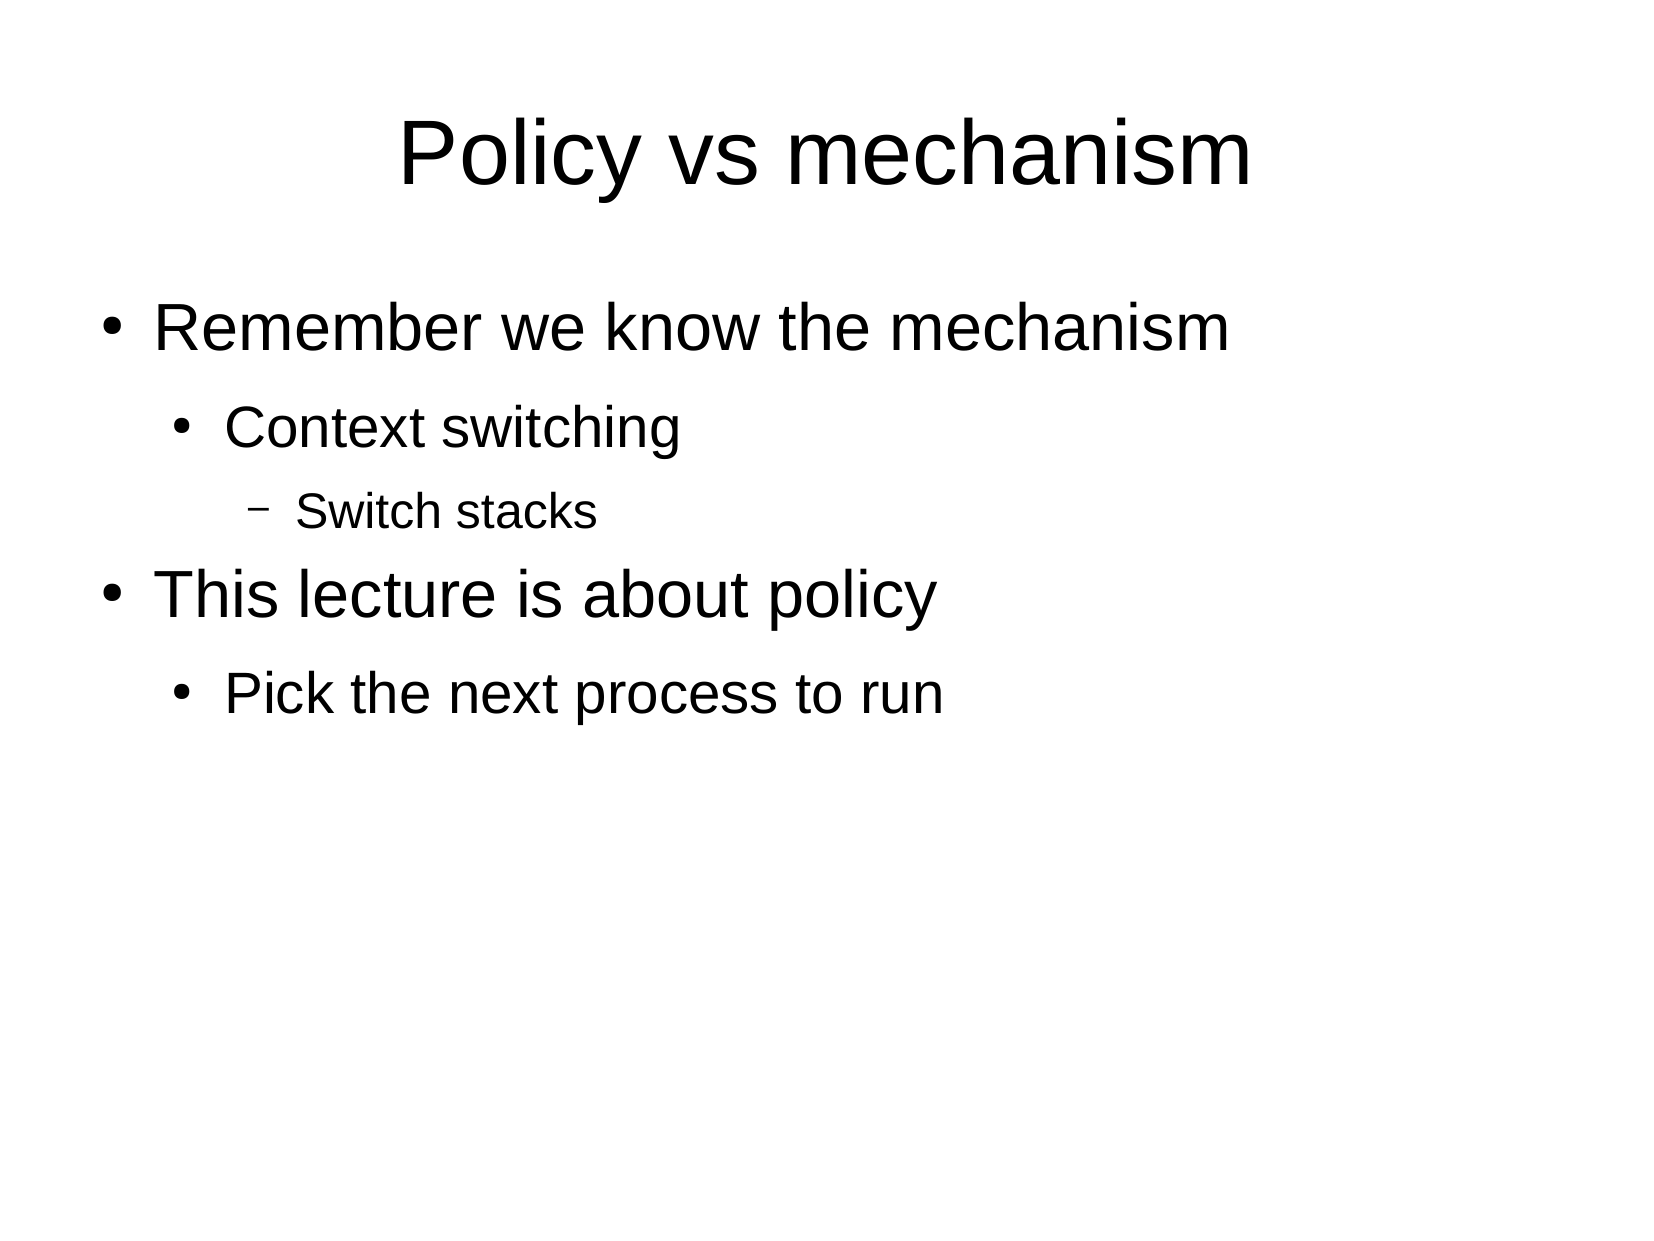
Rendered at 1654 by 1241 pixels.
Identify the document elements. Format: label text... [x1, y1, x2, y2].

list Remember we know the mechanism Context switching Switch stacks This lecture is about policy Pick the next process to run [82, 290, 1571, 1010]
title Policy vs mechanism [82, 49, 1571, 257]
